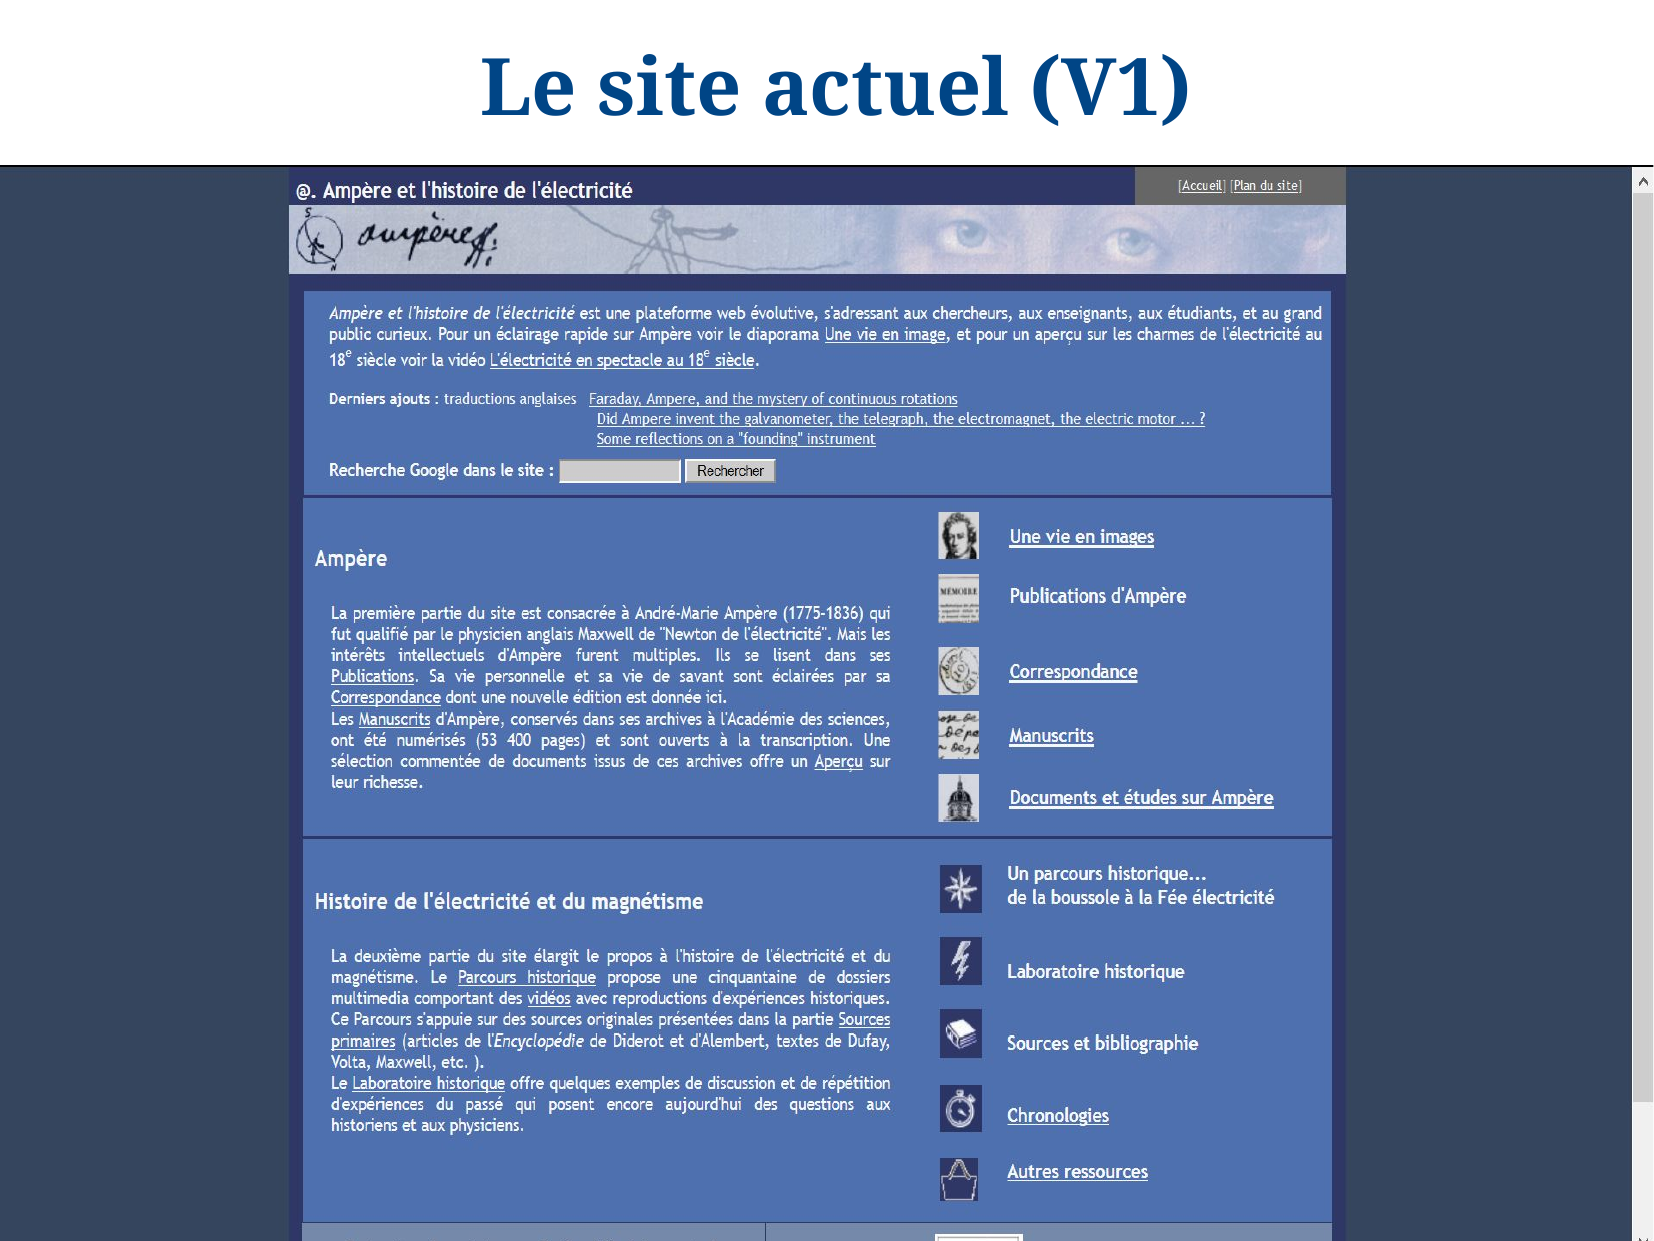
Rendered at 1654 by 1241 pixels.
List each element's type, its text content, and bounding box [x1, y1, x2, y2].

text_box Le site actuel (V1) [465, 23, 1312, 132]
picture [0, 165, 1654, 1241]
